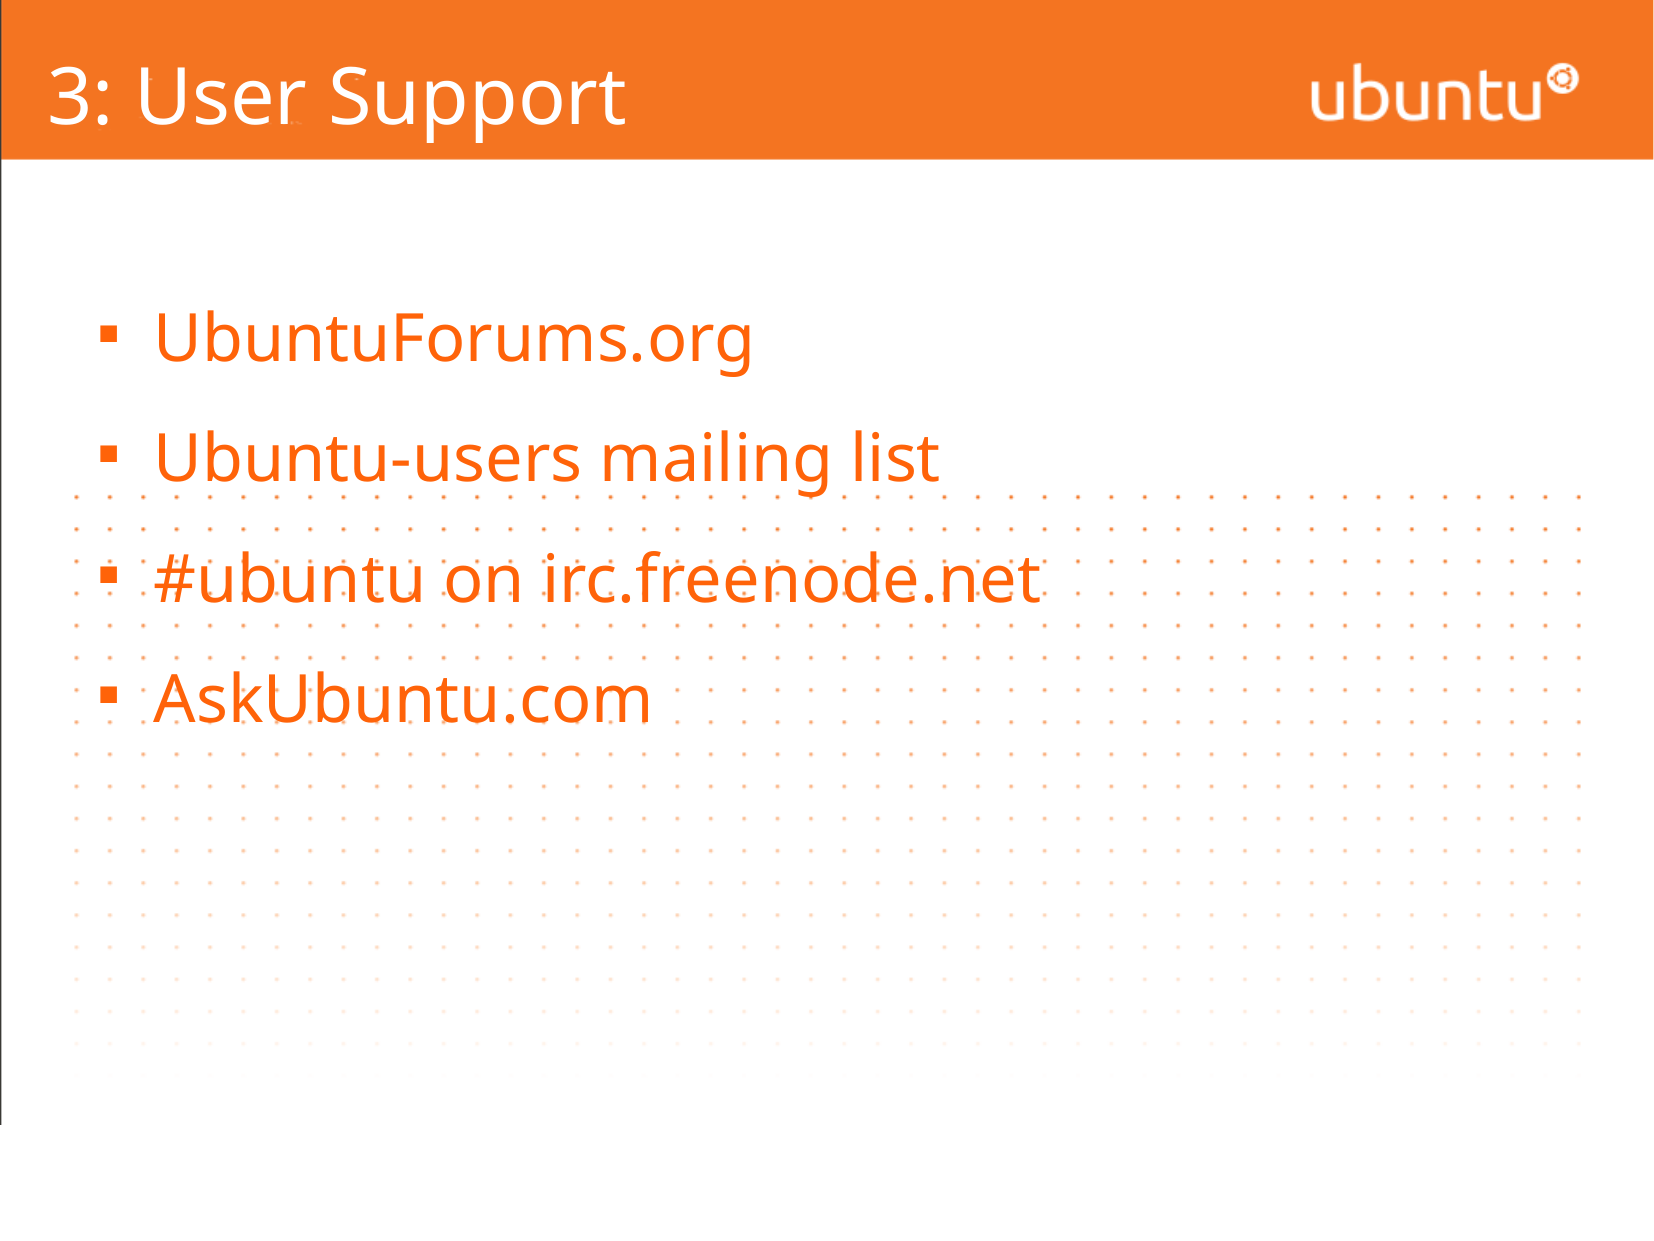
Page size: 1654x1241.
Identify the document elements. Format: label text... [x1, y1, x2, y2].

picture [0, 0, 1654, 1125]
title 3: User Support [47, 29, 1276, 158]
list UbuntuForums.org Ubuntu-users mailing list #ubuntu on irc.freenode.net AskUbuntu.com [82, 290, 1571, 1010]
